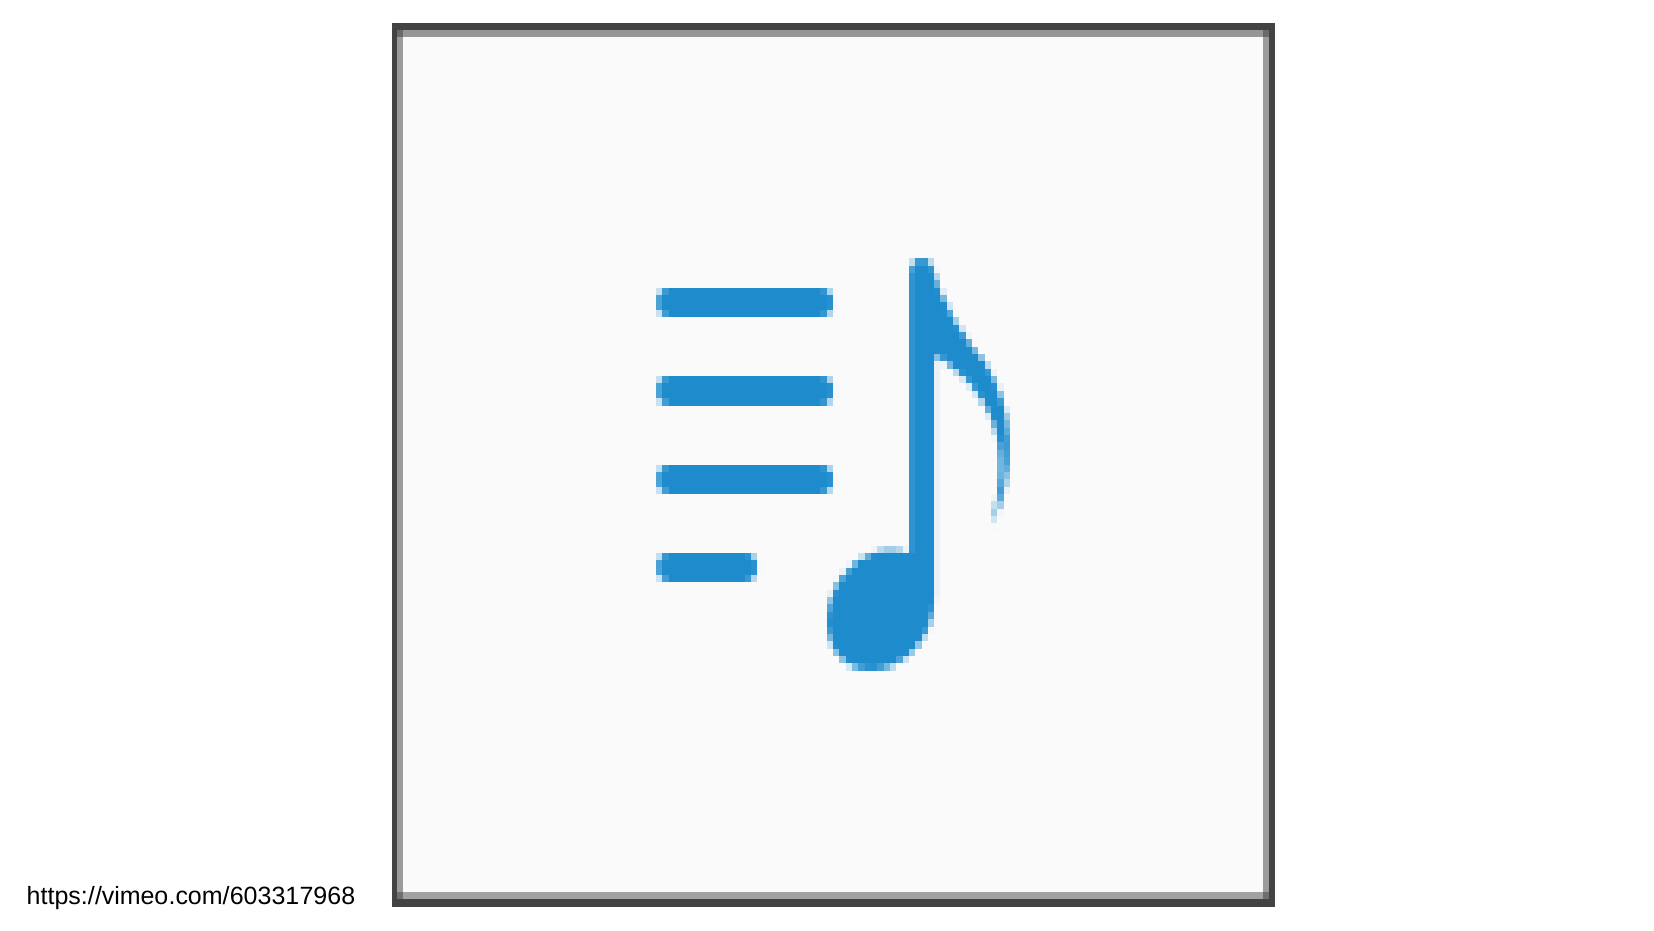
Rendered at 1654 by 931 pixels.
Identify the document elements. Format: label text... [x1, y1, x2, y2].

text_box [390, 22, 1277, 908]
text_box https://vimeo.com/603317968 [11, 874, 371, 917]
